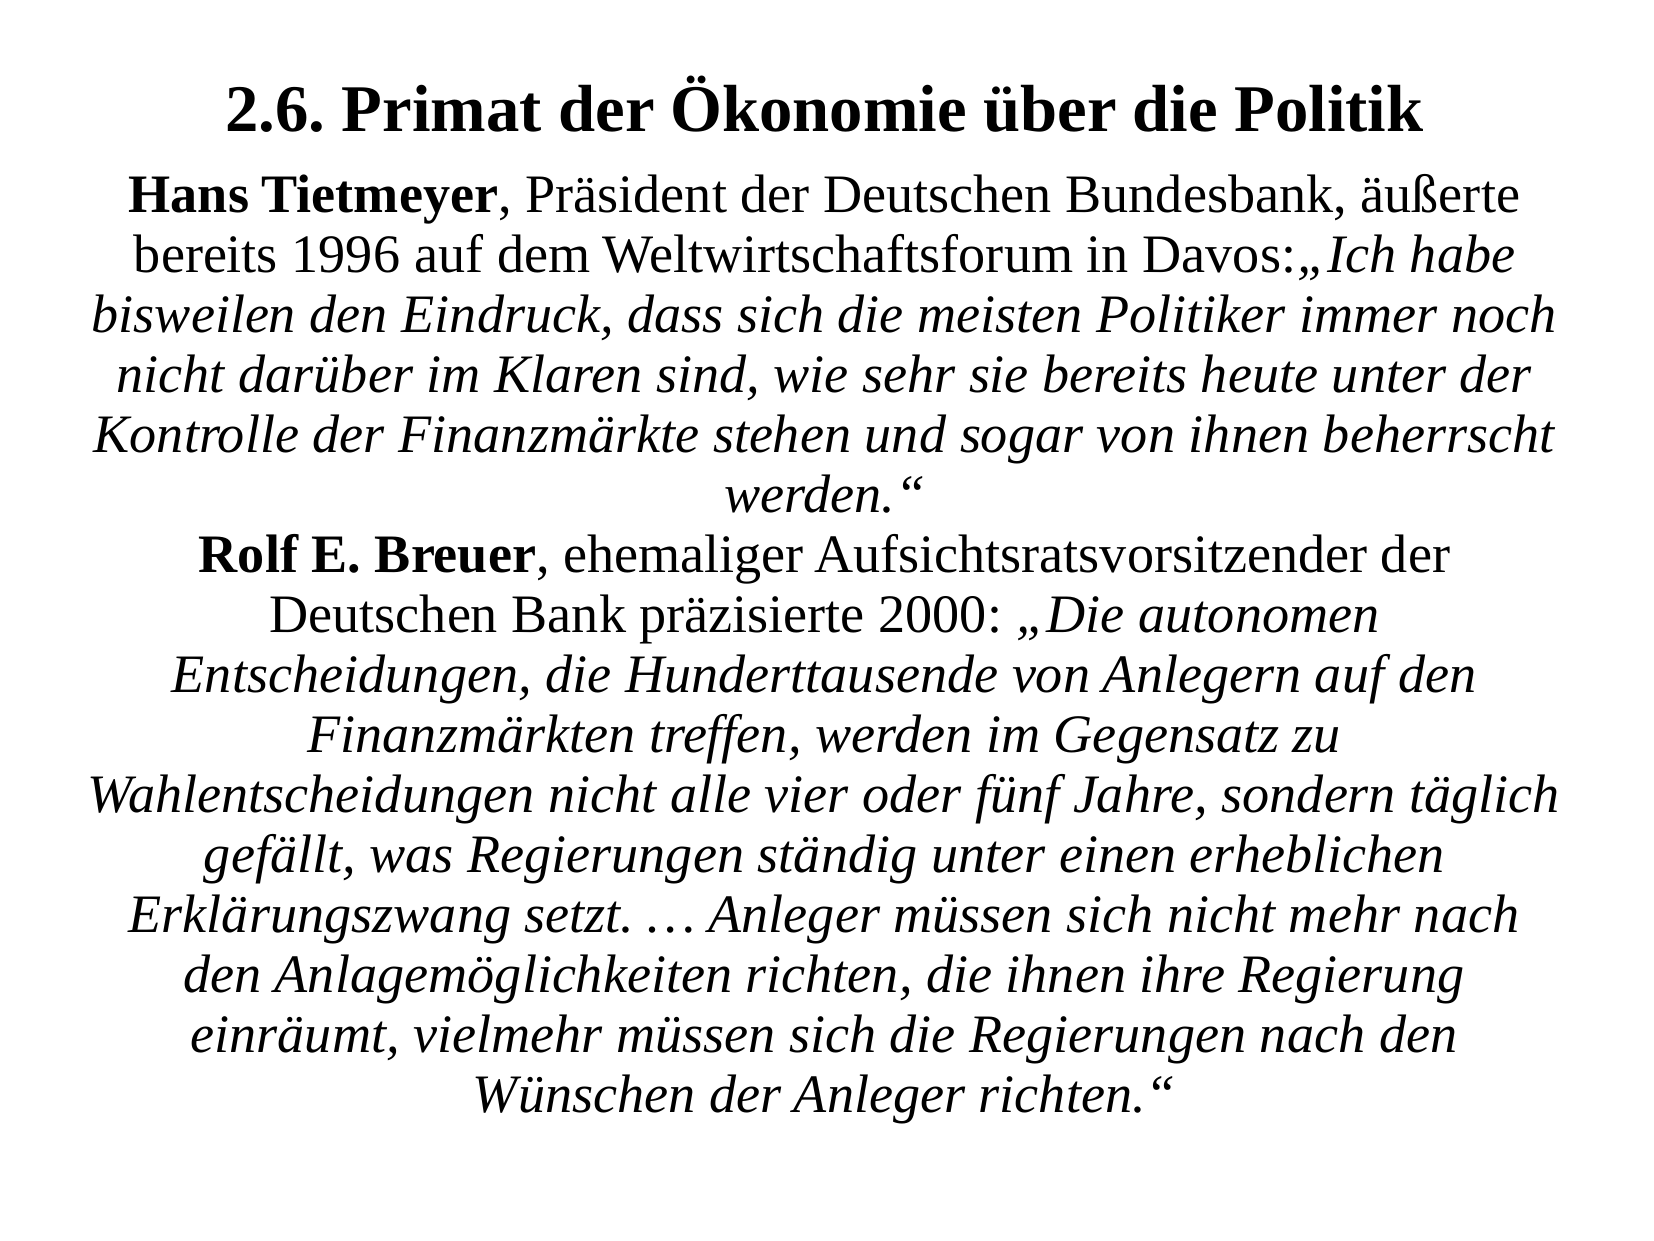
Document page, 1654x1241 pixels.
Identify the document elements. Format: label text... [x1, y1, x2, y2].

text_box 2.6. Primat der Ökonomie über die Politik Hans Tietmeyer, Präsident der Deutschen Bundesbank, äußerte bereits 1996 auf dem Weltwirtschaftsforum in Davos:„Ich habe bisweilen den Eindruck, dass sich die meisten Politiker immer noch nicht darüber im Klaren sind, wie sehr sie bereits heute unter der Kontrolle der Finanzmärkte stehen und sogar von ihnen beherrscht werden.“ Rolf E. Breuer, ehemaliger Aufsichtsratsvorsitzender der Deutschen Bank präzisierte 2000: „Die autonomen Entscheidungen, die Hunderttausende von Anlegern auf den Finanzmärkten treffen, werden im Gegensatz zu Wahlentscheidungen nicht alle vier oder fünf Jahre, sondern täglich gefällt, was Regierungen ständig unter einen erheblichen Erklärungszwang setzt. … Anleger müssen sich nicht mehr nach den Anlagemöglichkeiten richten, die ihnen ihre Regierung einräumt, vielmehr müssen sich die Regierungen nach den Wünschen der Anleger richten.“ [73, 64, 1581, 1132]
